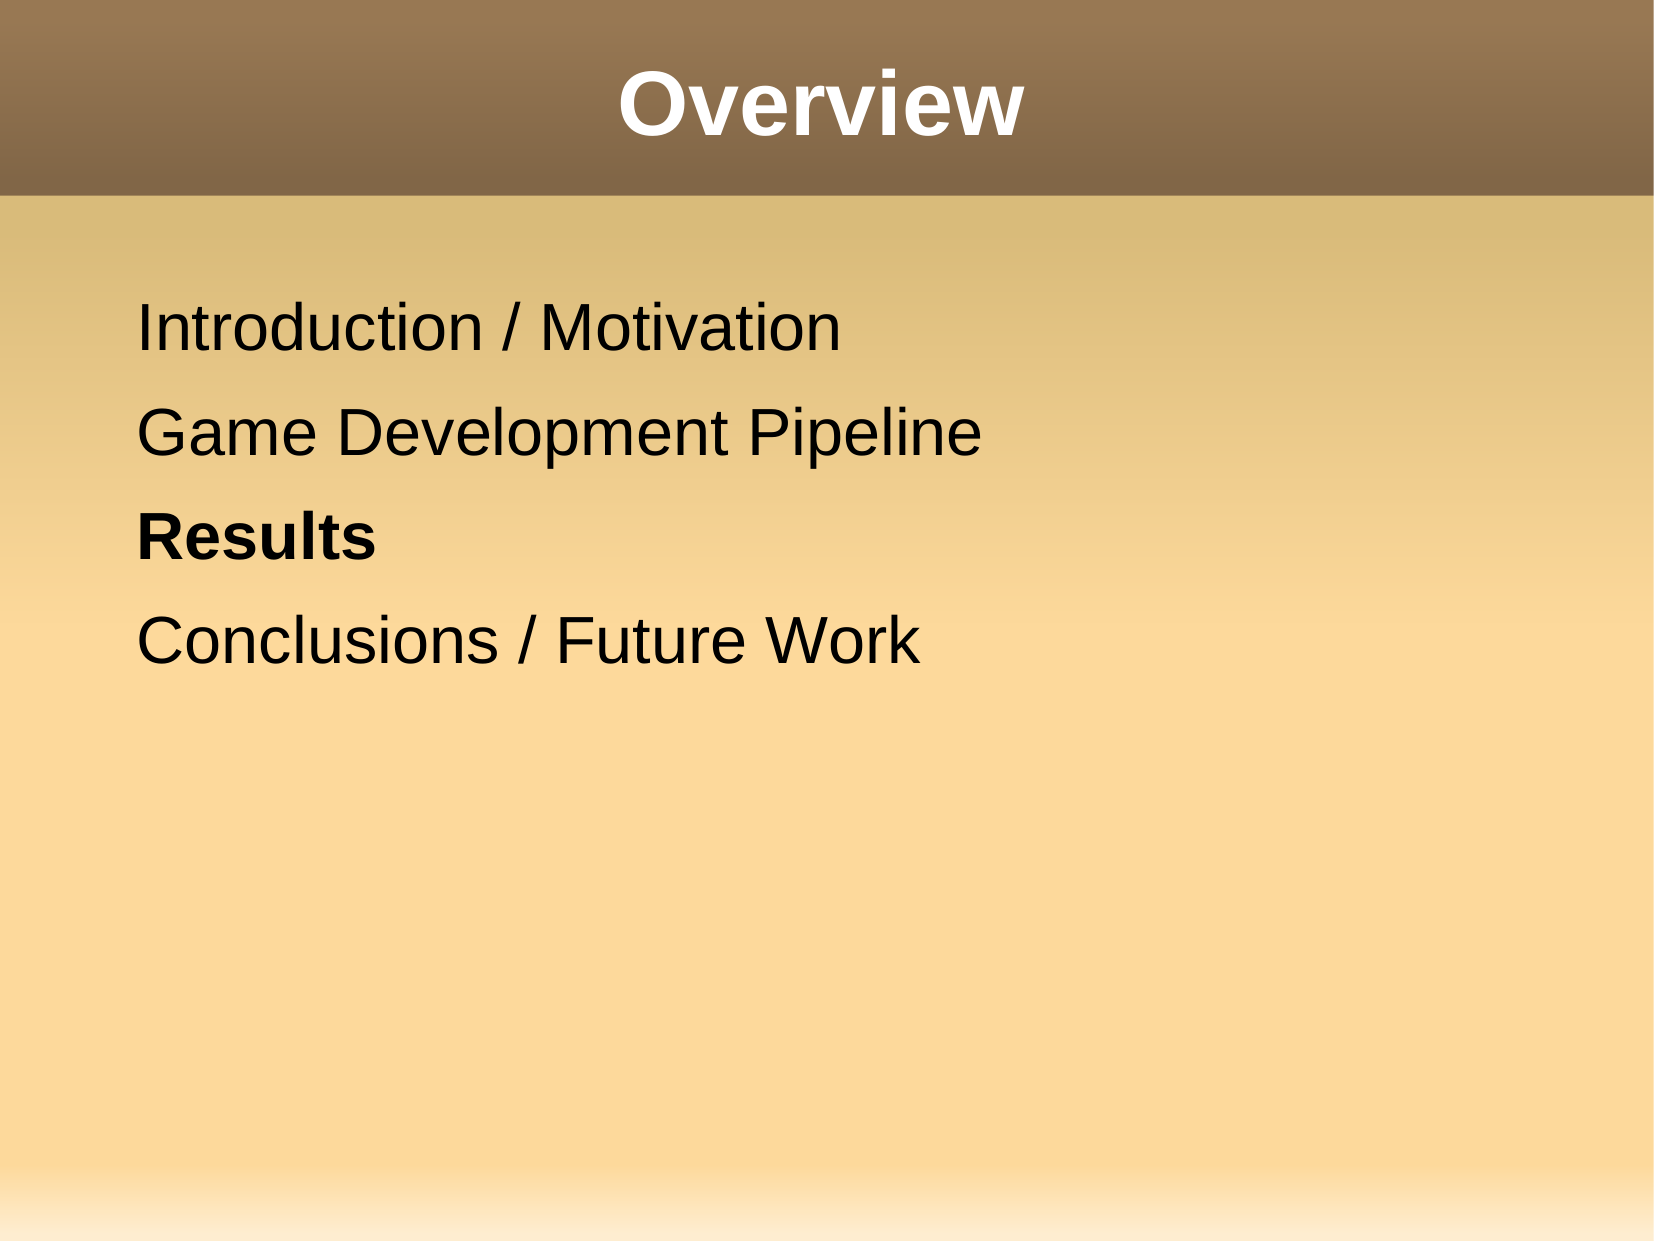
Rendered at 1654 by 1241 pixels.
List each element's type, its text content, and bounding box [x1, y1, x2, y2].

title Overview [76, 7, 1565, 200]
list Introduction / Motivation Game Development Pipeline Results Conclusions / Future Work [82, 290, 1571, 1094]
picture [0, 0, 1654, 1241]
